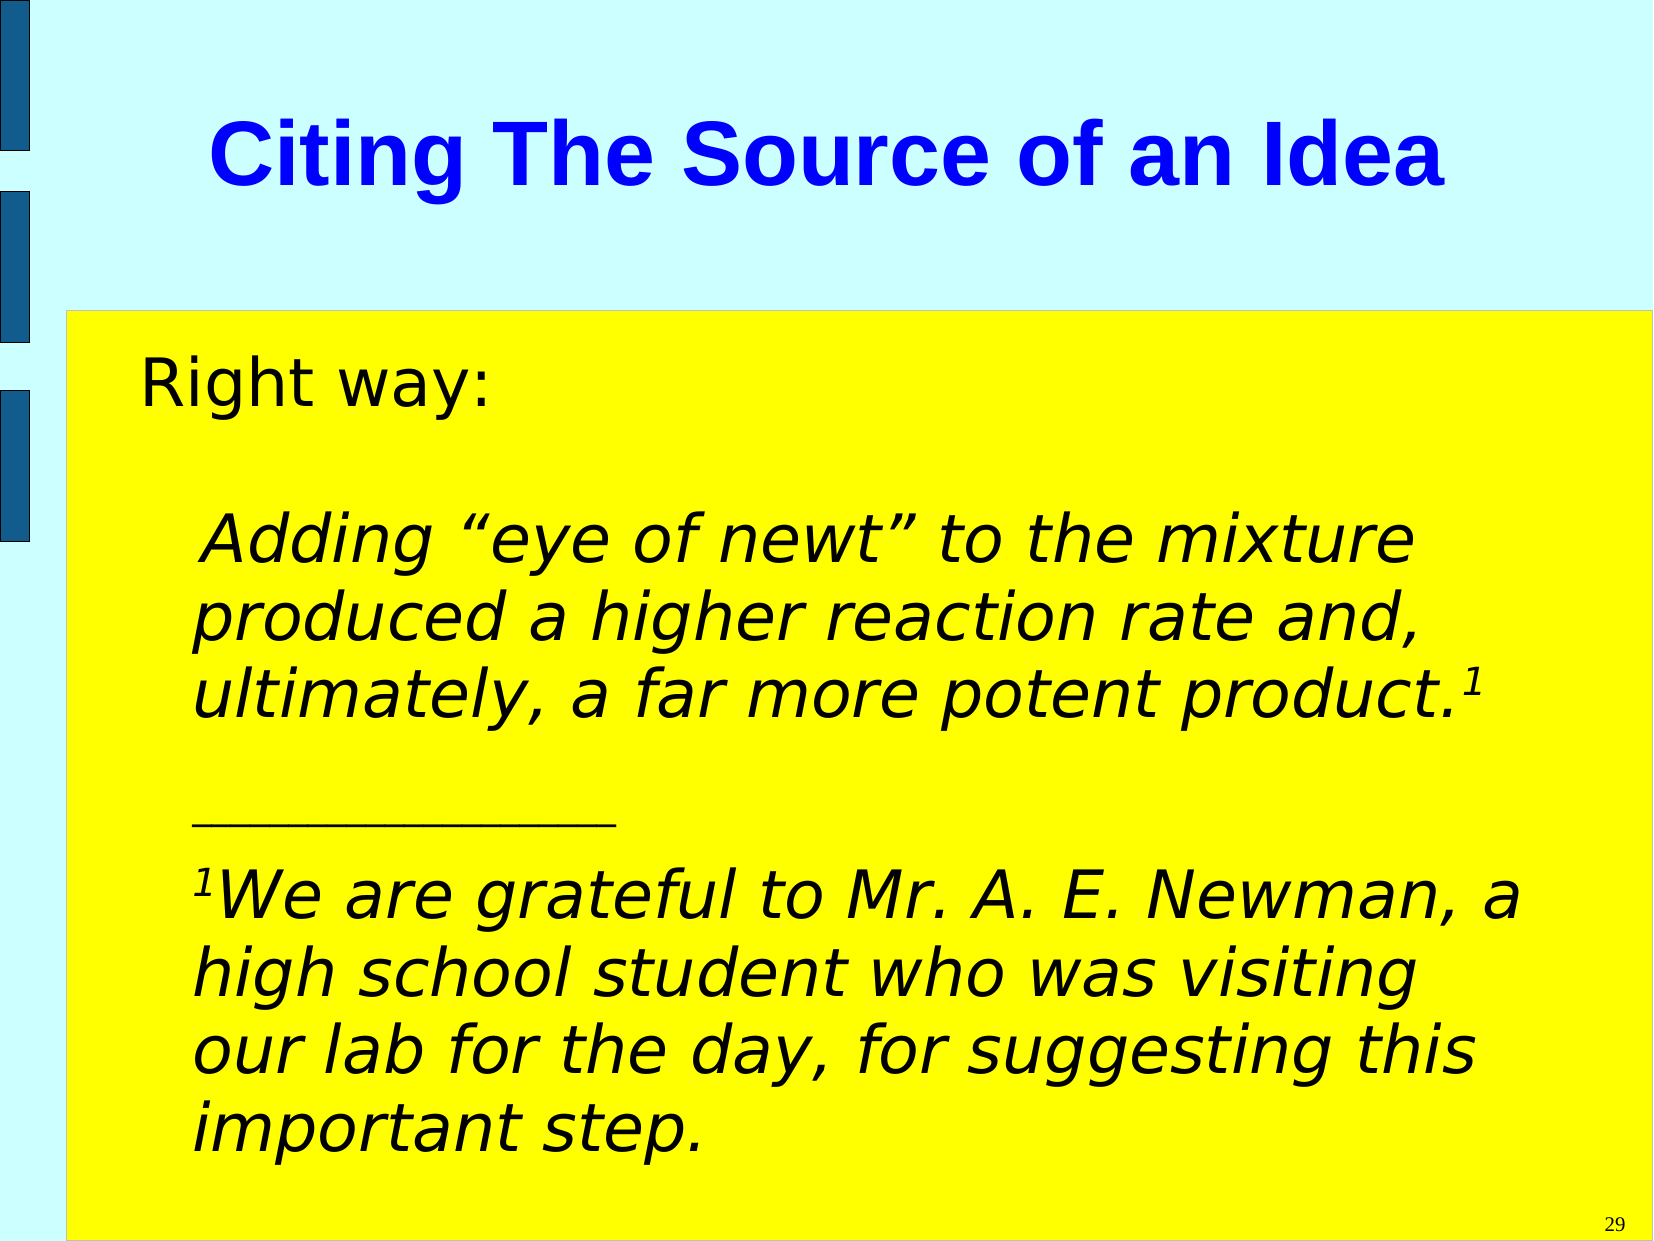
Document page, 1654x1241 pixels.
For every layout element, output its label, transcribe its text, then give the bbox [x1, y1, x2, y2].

list Right way: Adding “eye of newt” to the mixture produced a higher reaction rate and, ultimately, a far more potent product.1 ______________________ 1We are grateful to Mr. A. E. Newman, a high school student who was visiting our lab for the day, for suggesting this important step. [121, 344, 1534, 1174]
title Citing The Source of an Idea [121, 49, 1534, 258]
